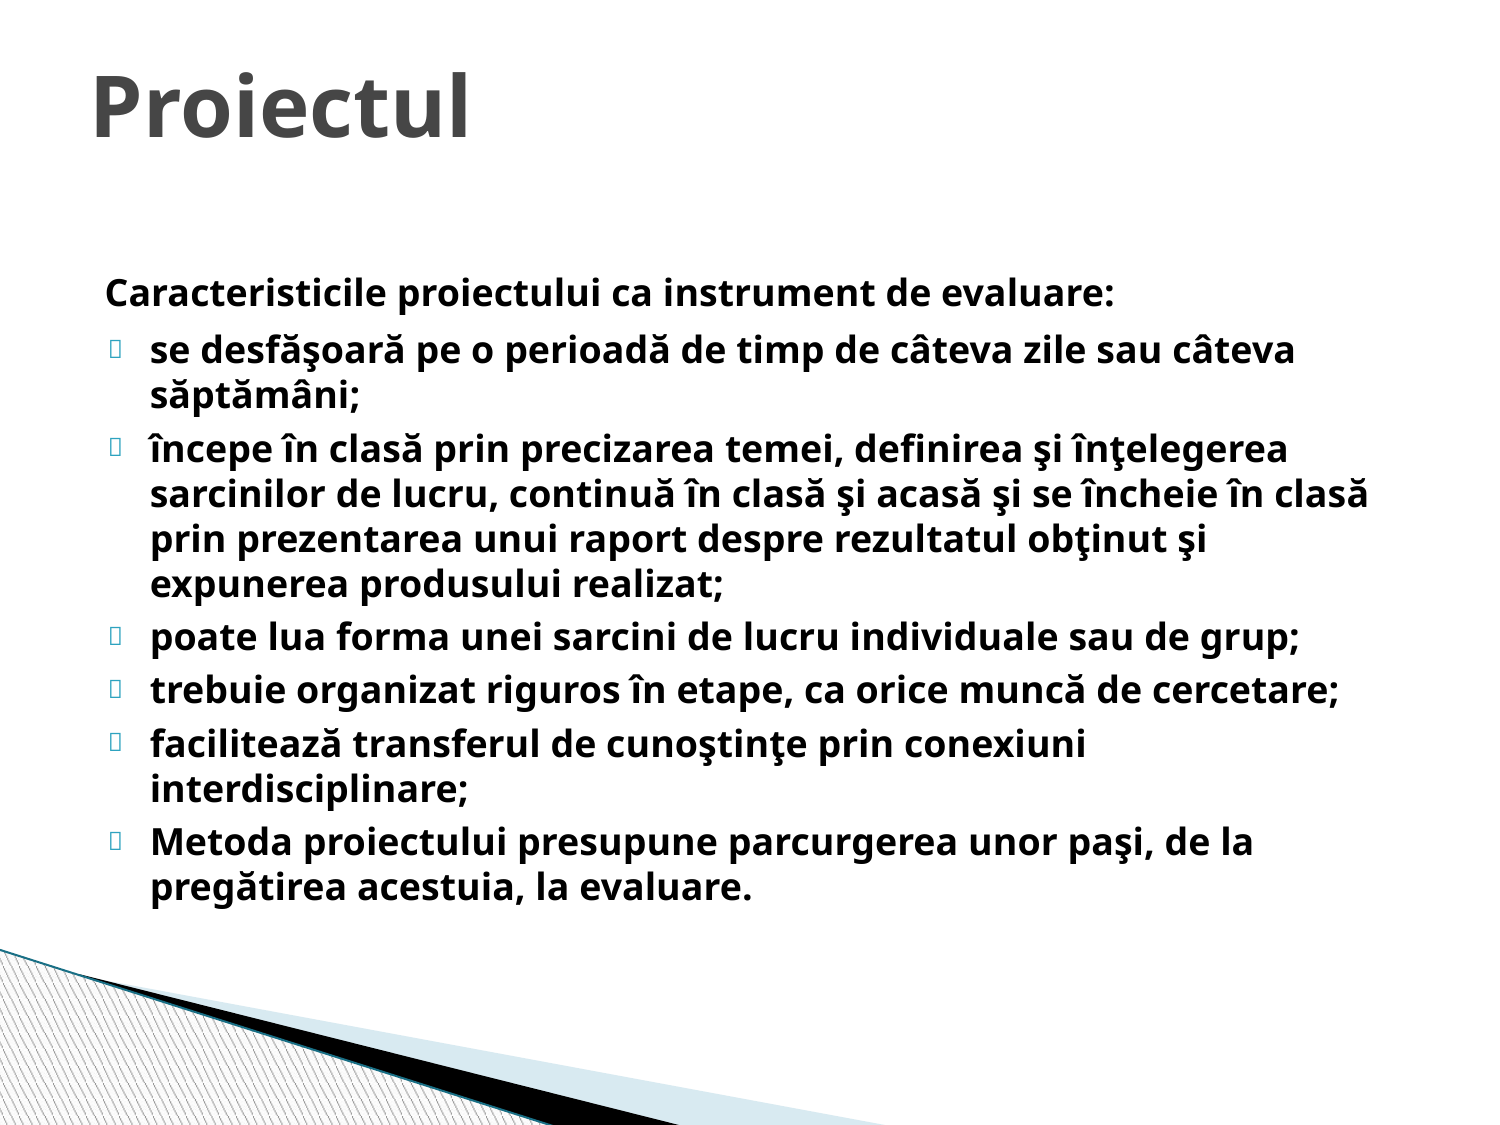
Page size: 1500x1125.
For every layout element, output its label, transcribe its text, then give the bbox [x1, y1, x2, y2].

title Proiectul [75, 45, 1425, 233]
list Caracteristicile proiectului ca instrument de evaluare: se desfăşoară pe o perioadă de timp de câteva zile sau câteva săptămâni; începe în clasă prin precizarea temei, definirea şi înţelegerea sarcinilor de lucru, continuă în clasă şi acasă şi se încheie în clasă prin prezentarea unui raport despre rezultatul obţinut şi expunerea produsului realizat; poate lua forma unei sarcini de lucru individuale sau de grup; trebuie organizat riguros în etape, ca orice muncă de cercetare; facilitează transferul de cunoştinţe prin conexiuni interdisciplinare; Metoda proiectului presupune parcurgerea unor paşi, de la pregătirea acestuia, la evaluare. [75, 243, 1425, 986]
picture [0, 952, 543, 1125]
